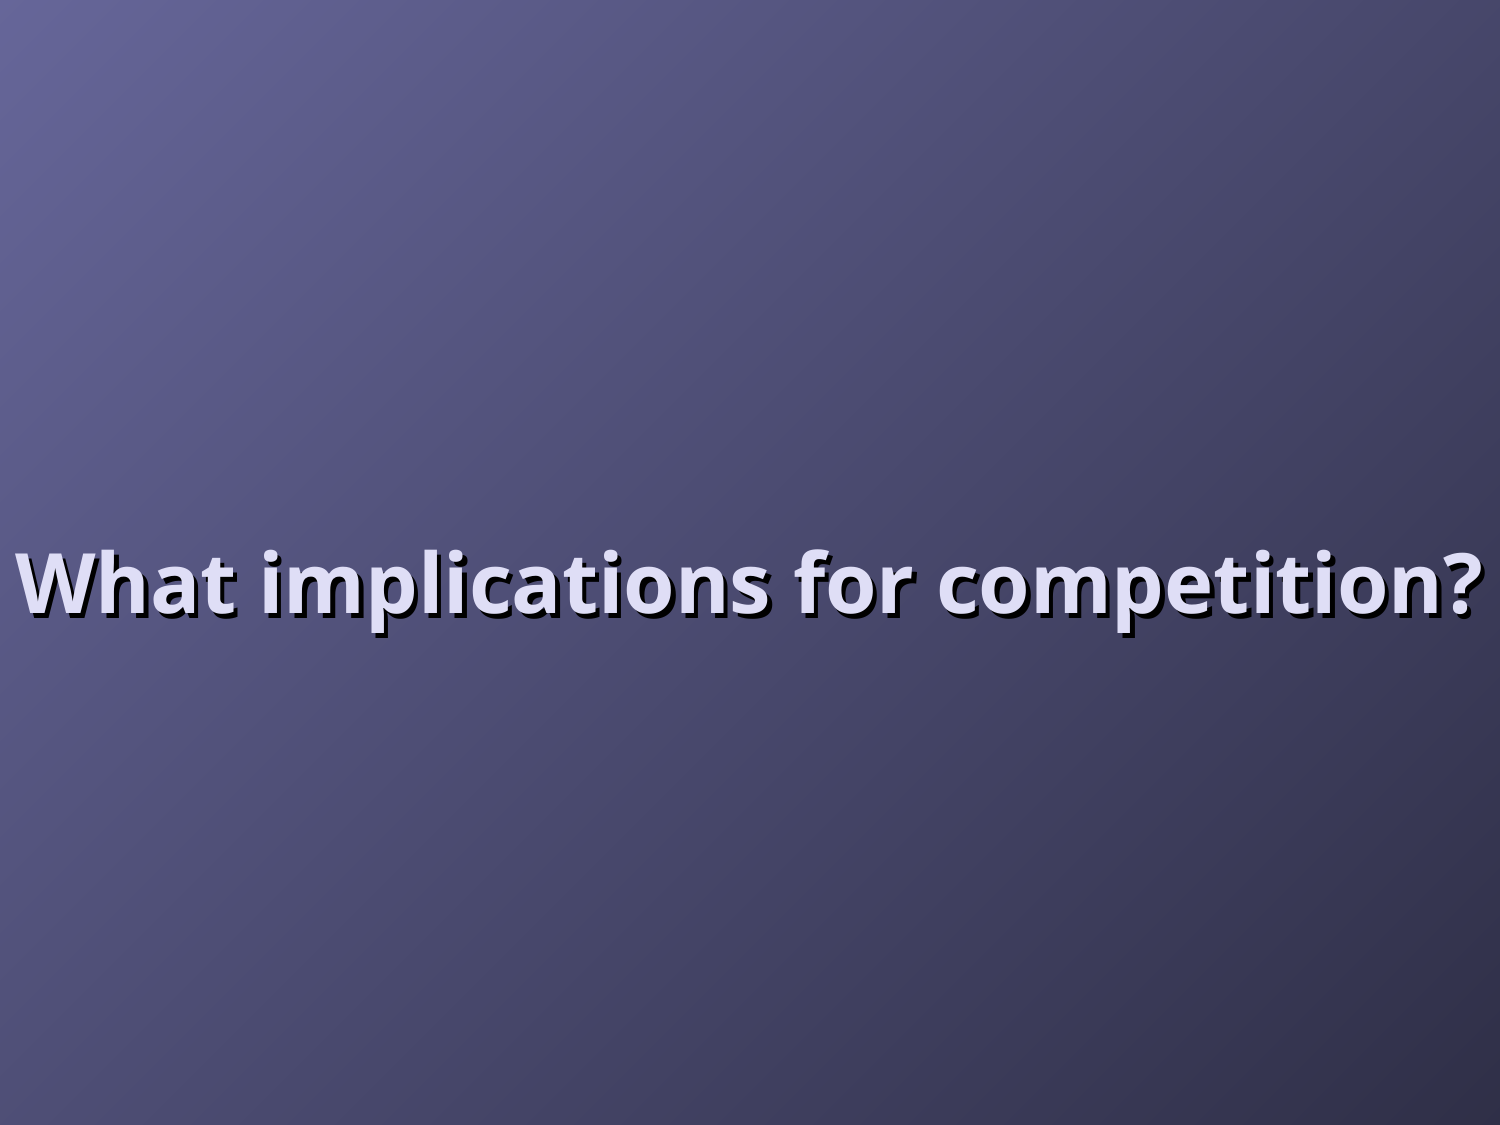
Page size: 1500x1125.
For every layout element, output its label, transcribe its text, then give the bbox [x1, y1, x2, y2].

title What implications for competition? [0, 487, 1500, 676]
